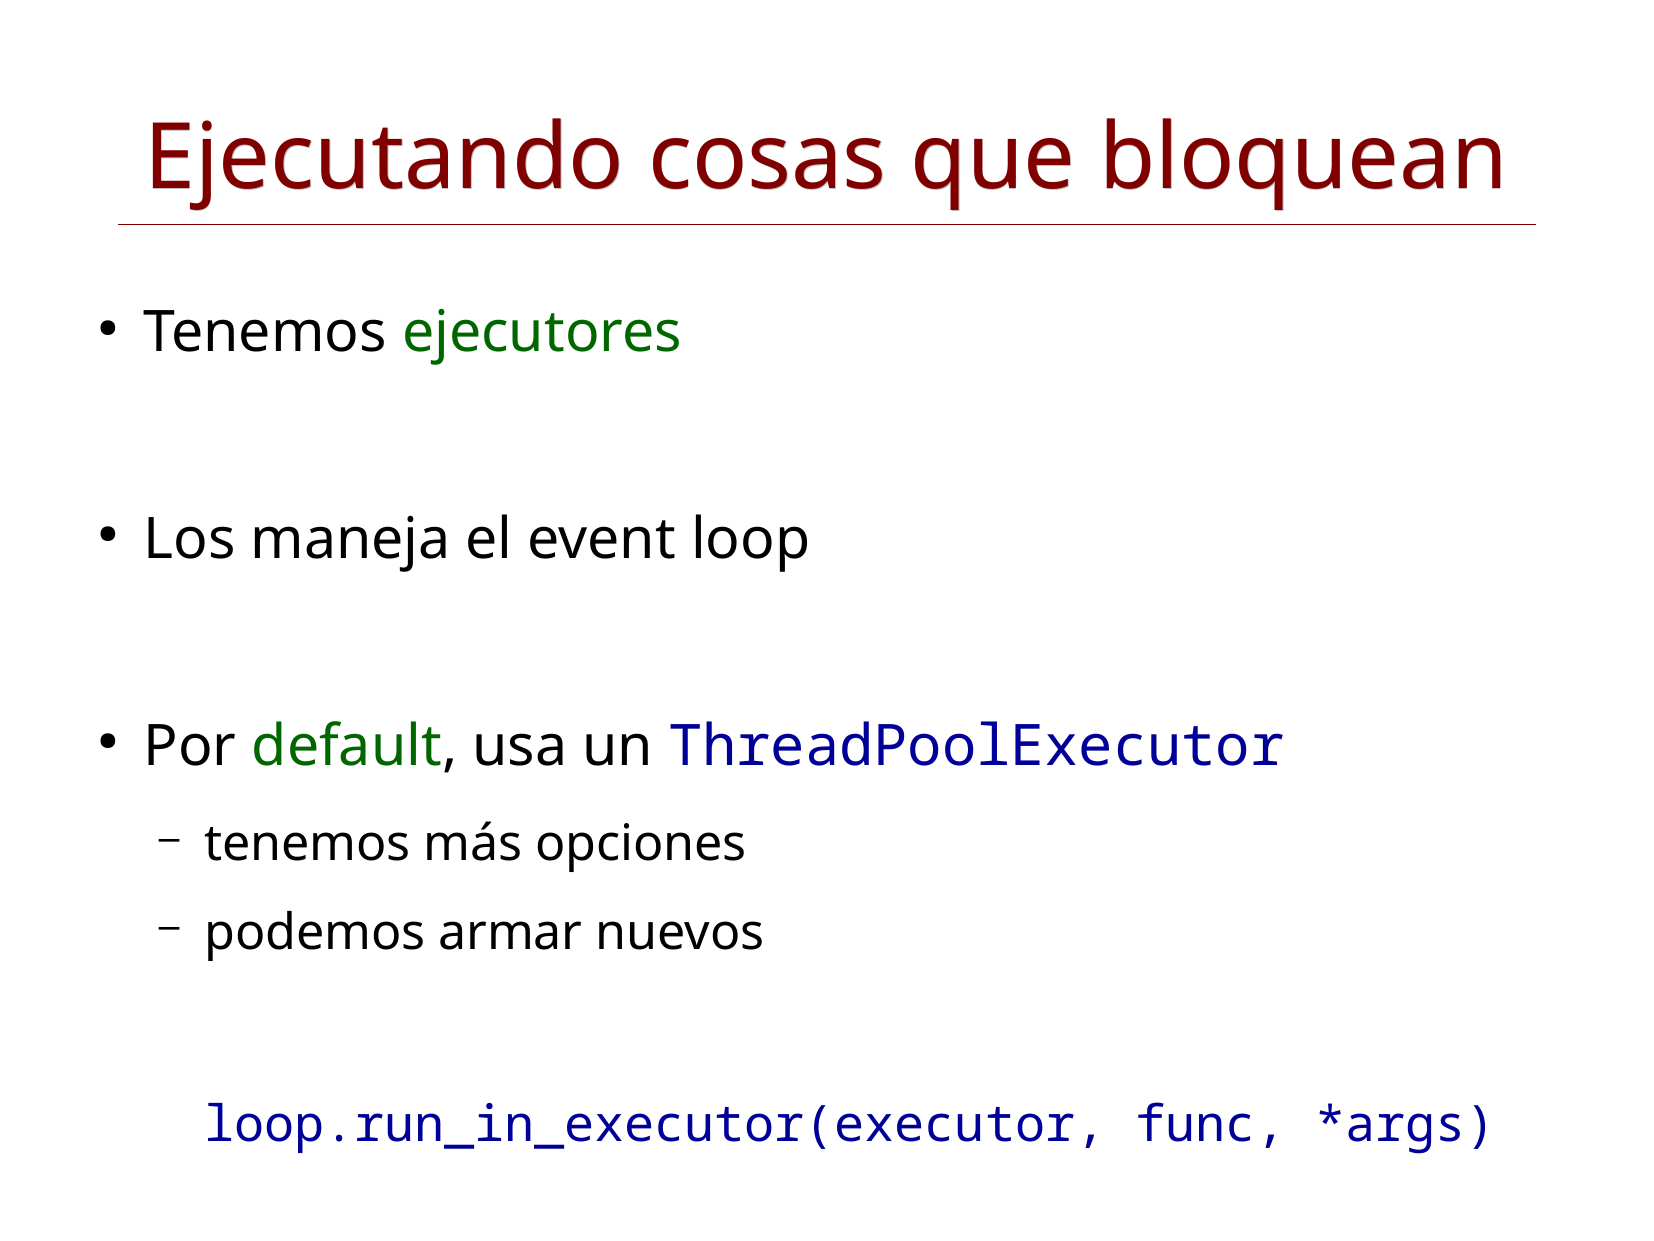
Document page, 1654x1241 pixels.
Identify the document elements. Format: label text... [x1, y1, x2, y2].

list Tenemos ejecutores Los maneja el event loop Por default, usa un ThreadPoolExecutor tenemos más opciones podemos armar nuevos loop.run_in_executor(executor, func, *args) [82, 290, 1571, 1158]
title Ejecutando cosas que bloquean [82, 49, 1571, 257]
